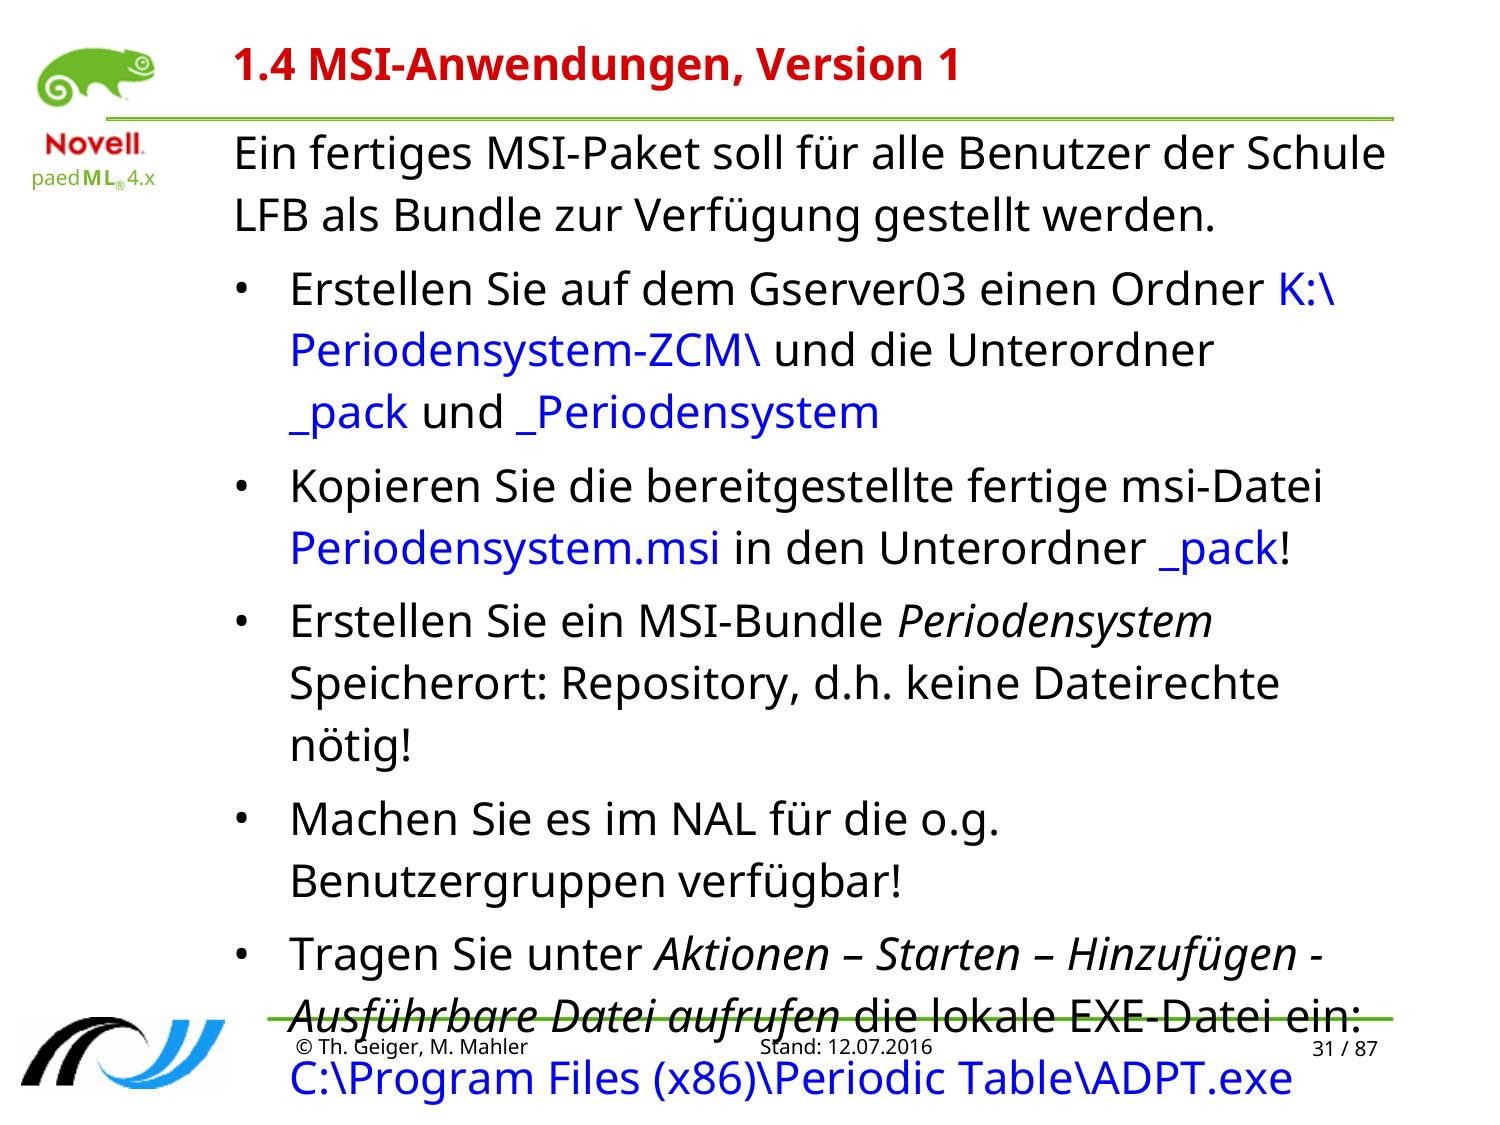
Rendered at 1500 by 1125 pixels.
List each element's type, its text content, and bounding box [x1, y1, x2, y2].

picture [24, 32, 167, 175]
title 1.4 MSI-Anwendungen, Version 1 [232, 0, 1388, 126]
picture [21, 1017, 225, 1089]
list Ein fertiges MSI-Paket soll für alle Benutzer der Schule LFB als Bundle zur Verfügung gestellt werden. Erstellen Sie auf dem Gserver03 einen Ordner K:\Periodensystem-ZCM\ und die Unterordner _pack und _Periodensystem Kopieren Sie die bereitgestellte fertige msi-Datei Periodensystem.msi in den Unterordner _pack! Erstellen Sie ein MSI-Bundle Periodensystem Speicherort: Repository, d.h. keine Dateirechte nötig! Machen Sie es im NAL für die o.g. Benutzergruppen verfügbar! Tragen Sie unter Aktionen – Starten – Hinzufügen - Ausführbare Datei aufrufen die lokale EXE-Datei ein: C:\Program Files (x86)\Periodic Table\ADPT.exe Testen Sie als Lehrer/Schüler! (evtl. W7 neu starten) [233, 120, 1391, 1086]
